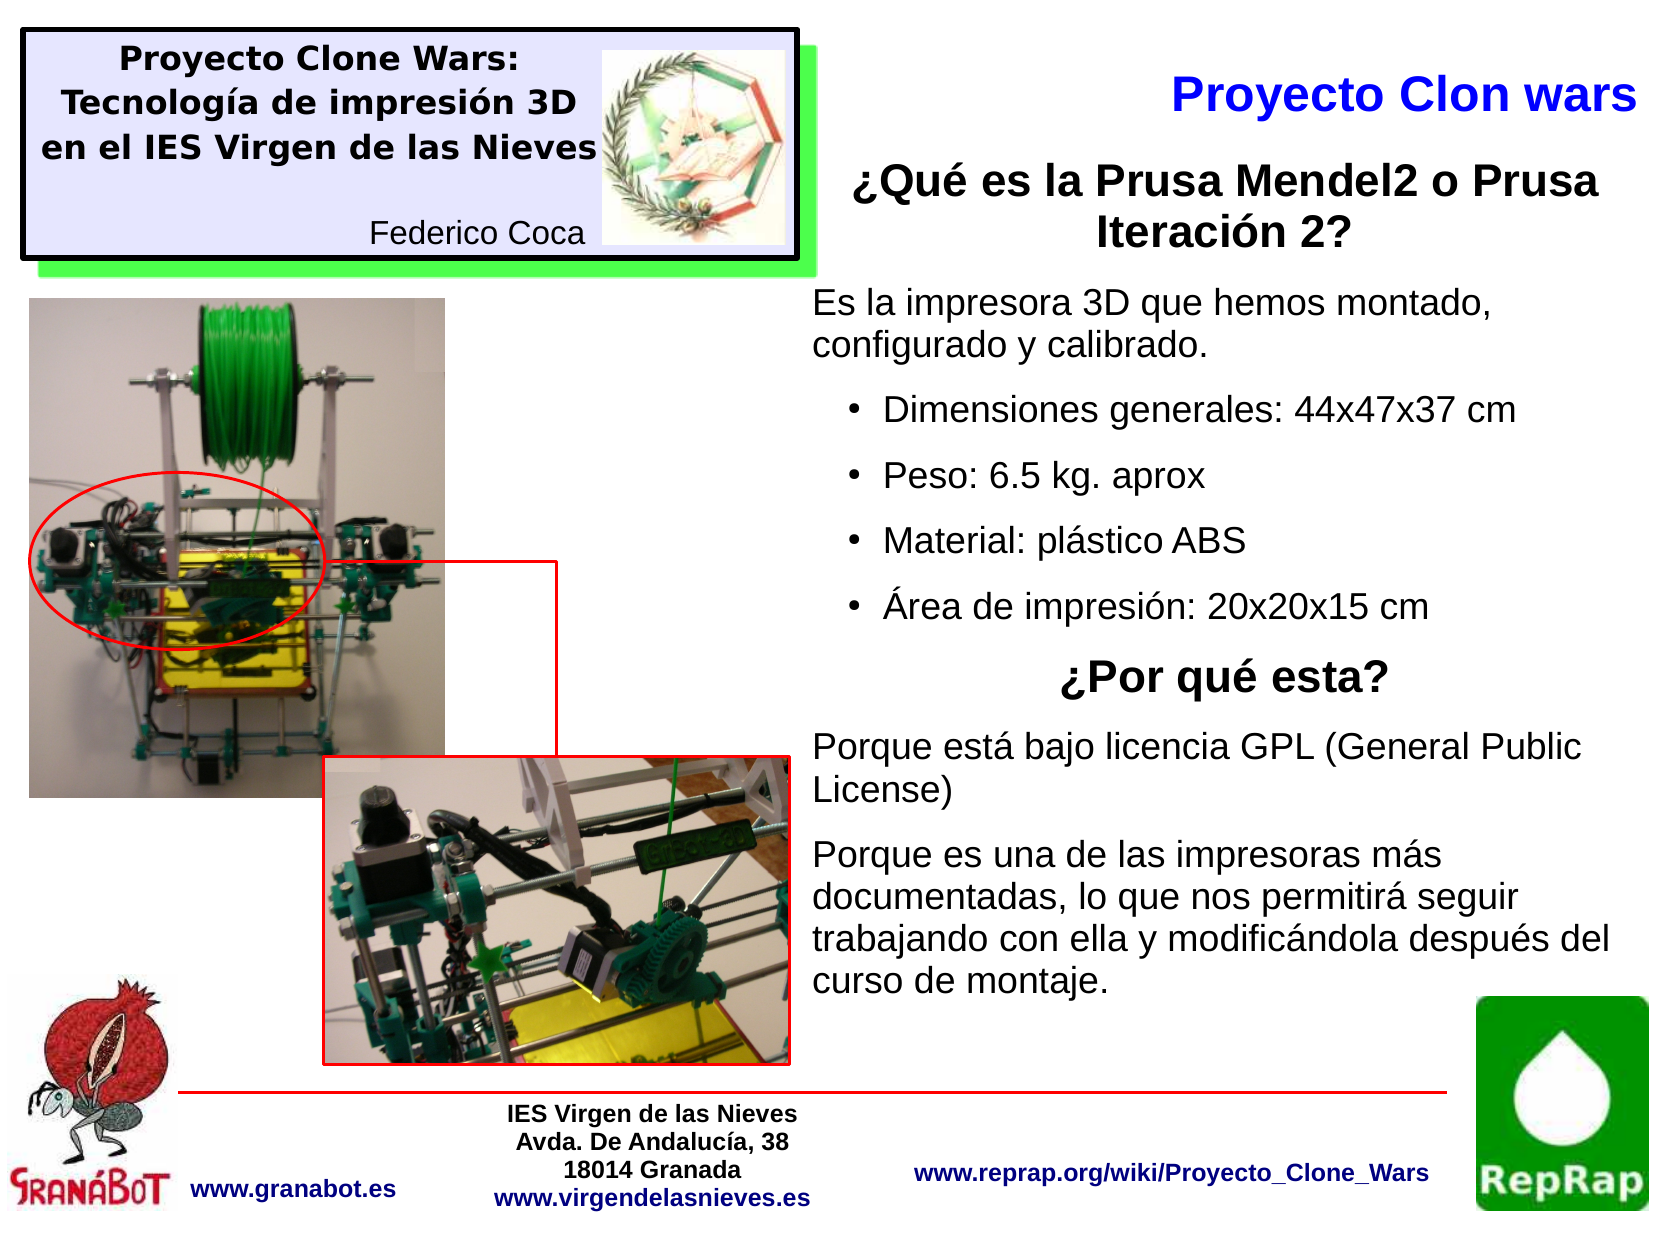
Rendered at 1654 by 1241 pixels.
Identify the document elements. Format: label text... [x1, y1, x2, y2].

text_box Federico Coca [354, 206, 601, 259]
text_box www.reprap.org/wiki/Proyecto_Clone_Wars [899, 1151, 1447, 1196]
picture [324, 758, 788, 1063]
picture [29, 563, 445, 798]
picture [1476, 1013, 1649, 1211]
text_box www.granabot.es [178, 1167, 414, 1211]
text_box IES Virgen de las Nieves Avda. De Andalucía, 38 18014 Granada www.virgendelasnieves.es [479, 1092, 827, 1223]
text_box Proyecto Clone Wars: Tecnología de impresión 3D en el IES Virgen de las Nieves [23, 29, 798, 259]
text_box ¿Qué es la Prusa Mendel2 o Prusa Iteración 2? Es la impresora 3D que hemos montado, configurado y calibrado. Dimensiones generales: 44x47x37 cm Peso: 6.5 kg. aprox Material: plástico ABS Área de impresión: 20x20x15 cm ¿Por qué esta? Porque está bajo licencia GPL (General Public License) Porque es una de las impresoras más documentadas, lo que nos permitirá seguir trabajando con ella y modificándola después del curso de montaje. [797, 147, 1654, 1013]
text_box Proyecto Clon wars [1157, 59, 1654, 131]
picture [7, 974, 178, 1211]
picture [32, 474, 323, 648]
picture [602, 50, 786, 245]
picture [29, 298, 445, 560]
